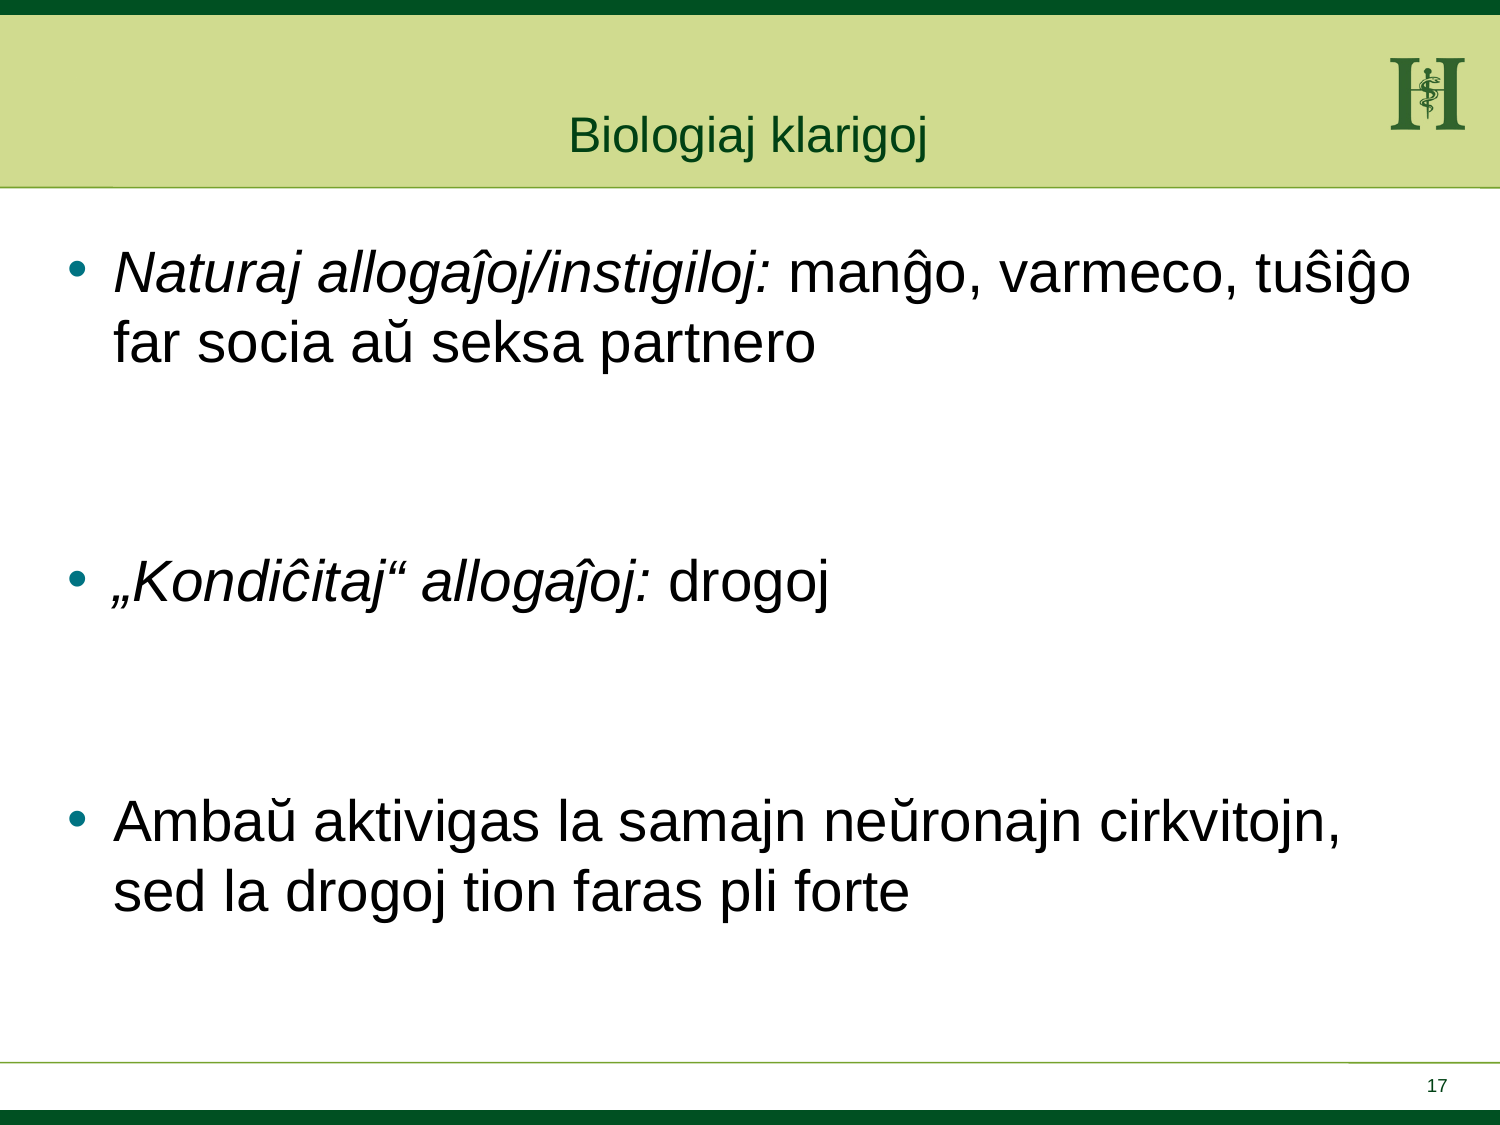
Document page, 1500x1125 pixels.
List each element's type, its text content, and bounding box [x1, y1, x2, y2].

list Naturaj allogaĵoj/instigiloj: manĝo, varmeco, tuŝiĝo far socia aŭ seksa partnero „Kondiĉitaj“ allogaĵoj: drogoj Ambaŭ aktivigas la samajn neŭronajn cirkvitojn, sed la drogoj tion faras pli forte [52, 226, 1444, 1033]
title Biologiaj klarigoj [52, 23, 1444, 171]
picture [0, 15, 1500, 186]
